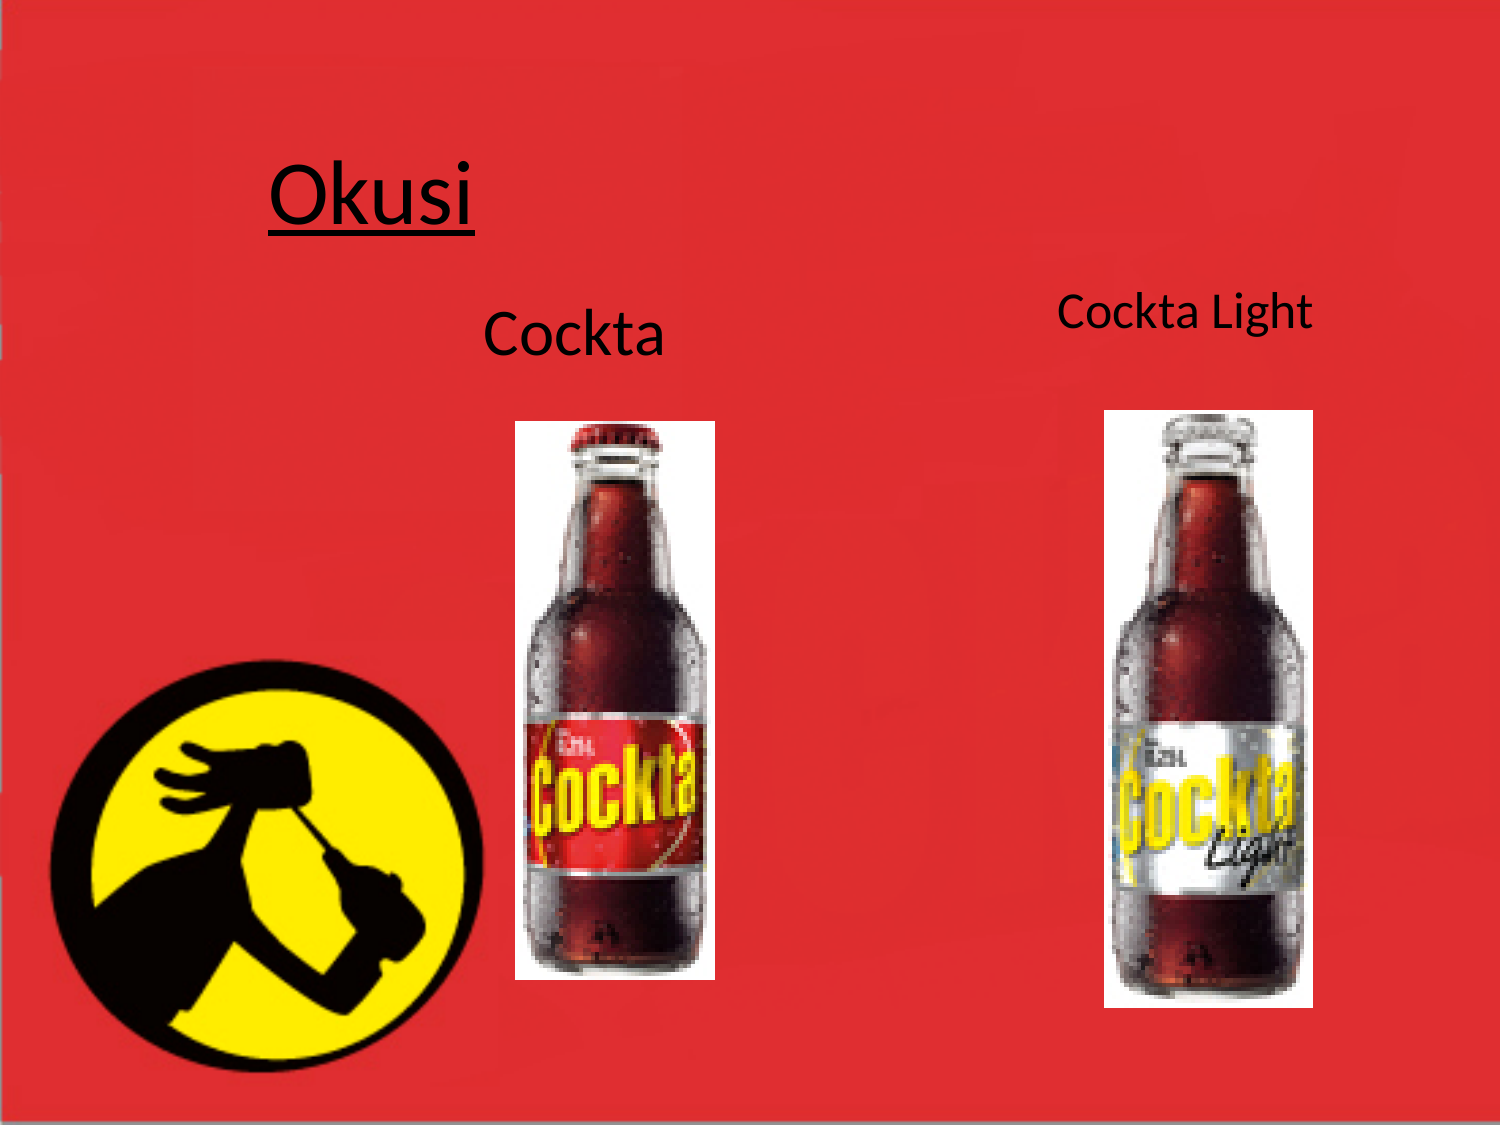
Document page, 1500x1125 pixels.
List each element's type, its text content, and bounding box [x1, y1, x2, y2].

list Cockta [468, 281, 711, 394]
title Okusi [0, 93, 1057, 282]
text_box Cockta Light [1042, 269, 1360, 382]
picture [0, 0, 1500, 1125]
